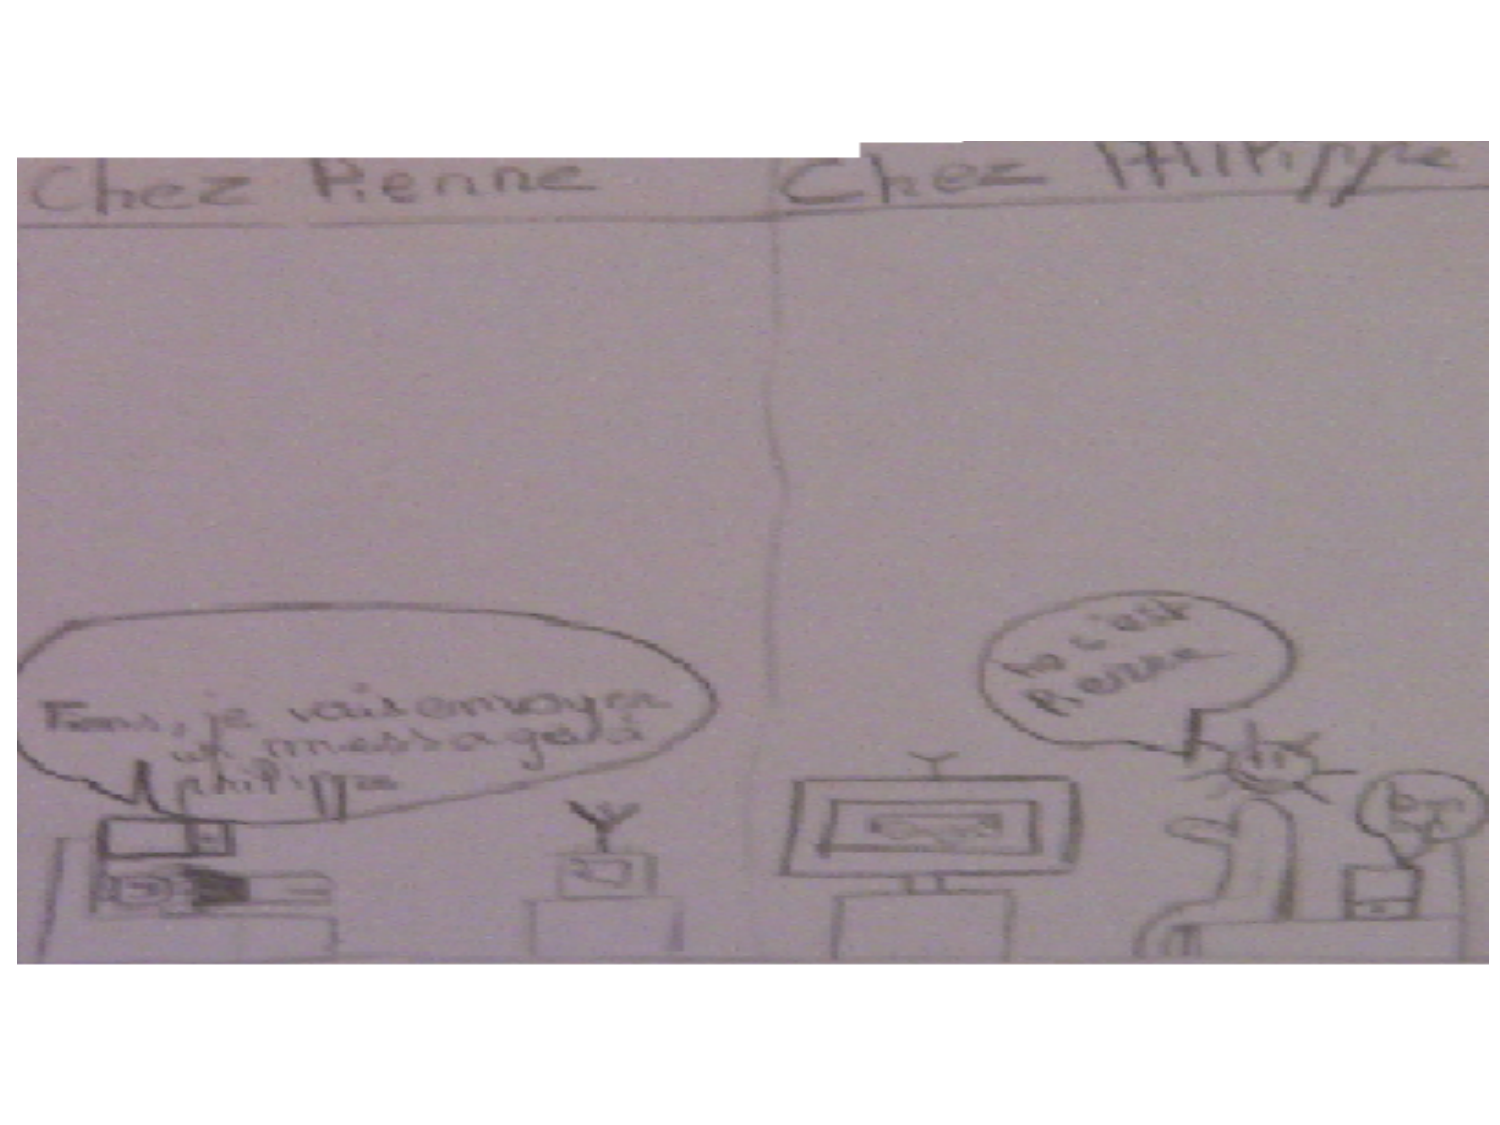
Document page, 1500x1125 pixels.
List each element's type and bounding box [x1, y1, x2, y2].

picture [17, 141, 1489, 967]
